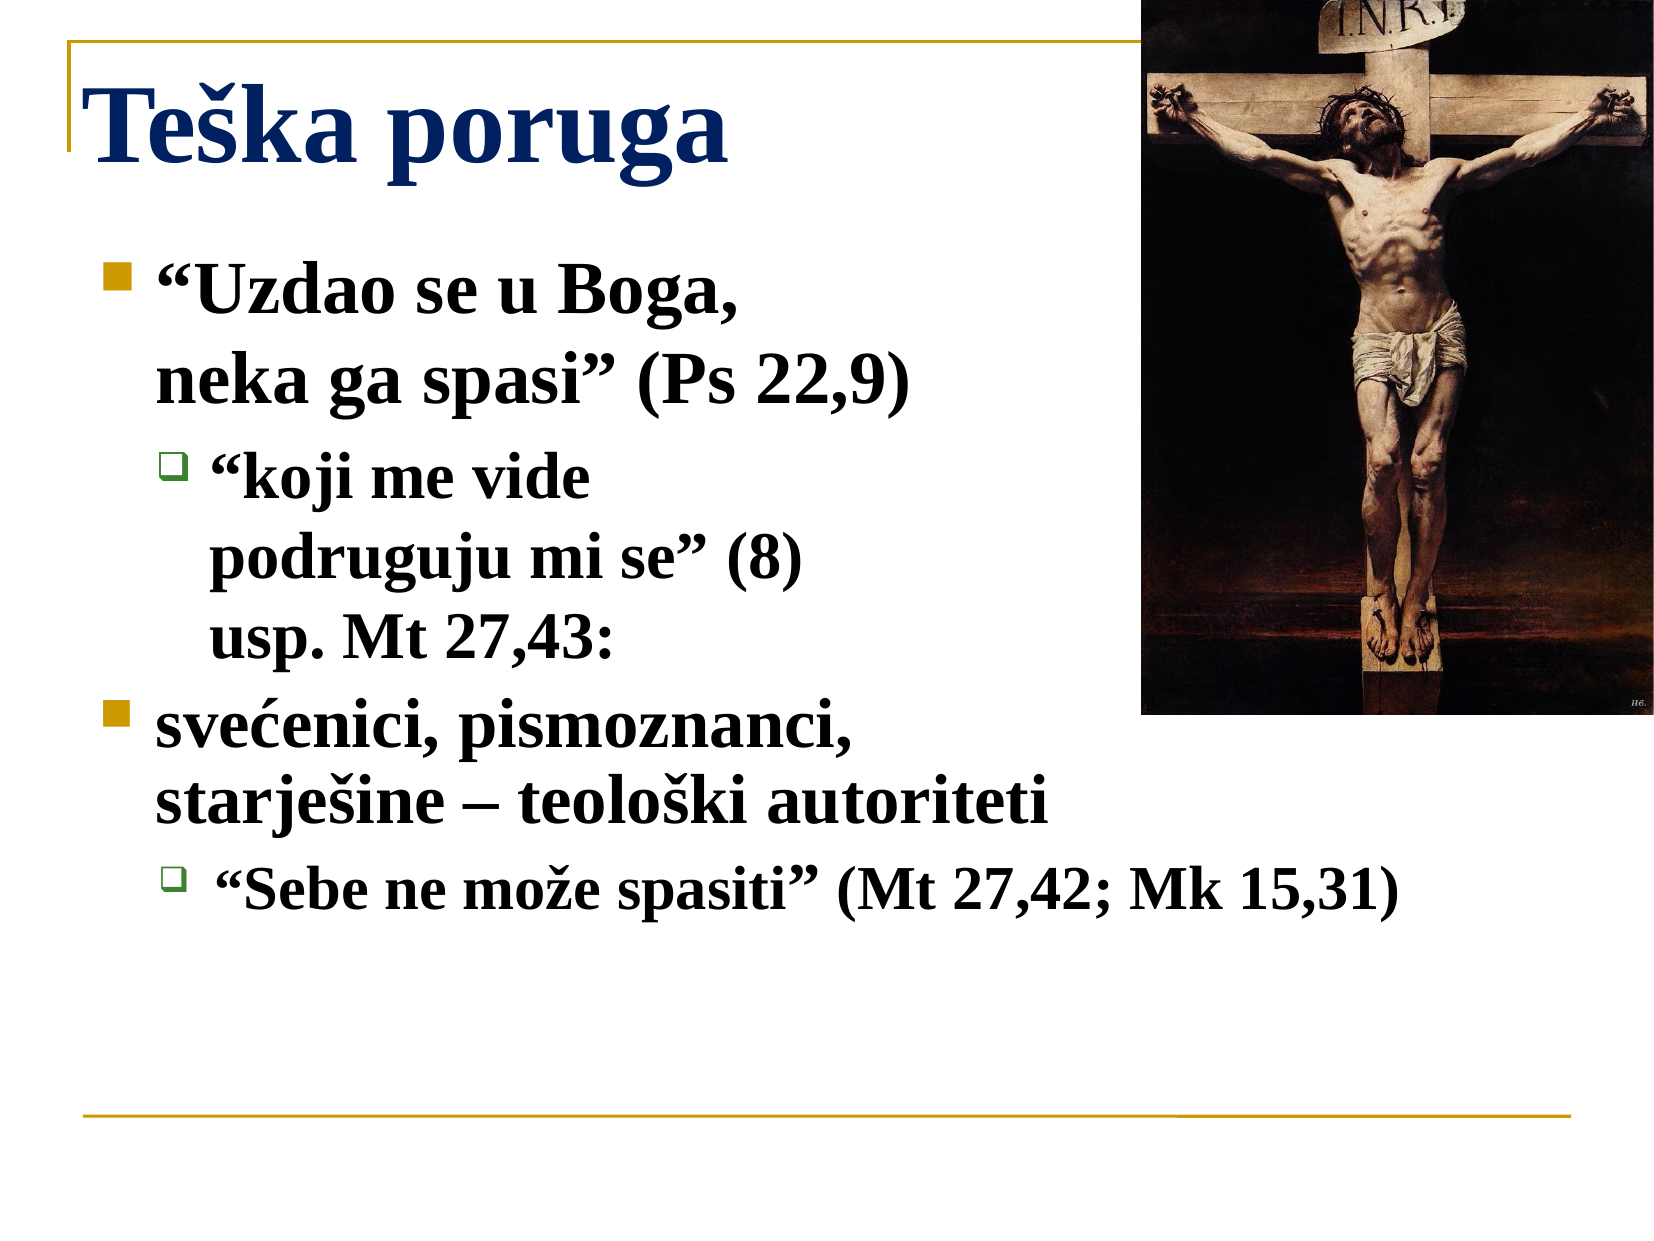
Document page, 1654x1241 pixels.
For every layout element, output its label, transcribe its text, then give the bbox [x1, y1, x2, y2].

picture [1141, 0, 1654, 715]
list “Uzdao se u Boga, neka ga spasi” (Ps 22,9) “koji me vide podruguju mi se” (8) usp. Mt 27,43: svećenici, pismoznanci, starješine – teološki autoriteti “Sebe ne može spasiti” (Mt 27,42; Mk 15,31) [82, 230, 1560, 1109]
title Teška poruga [65, 41, 1141, 248]
